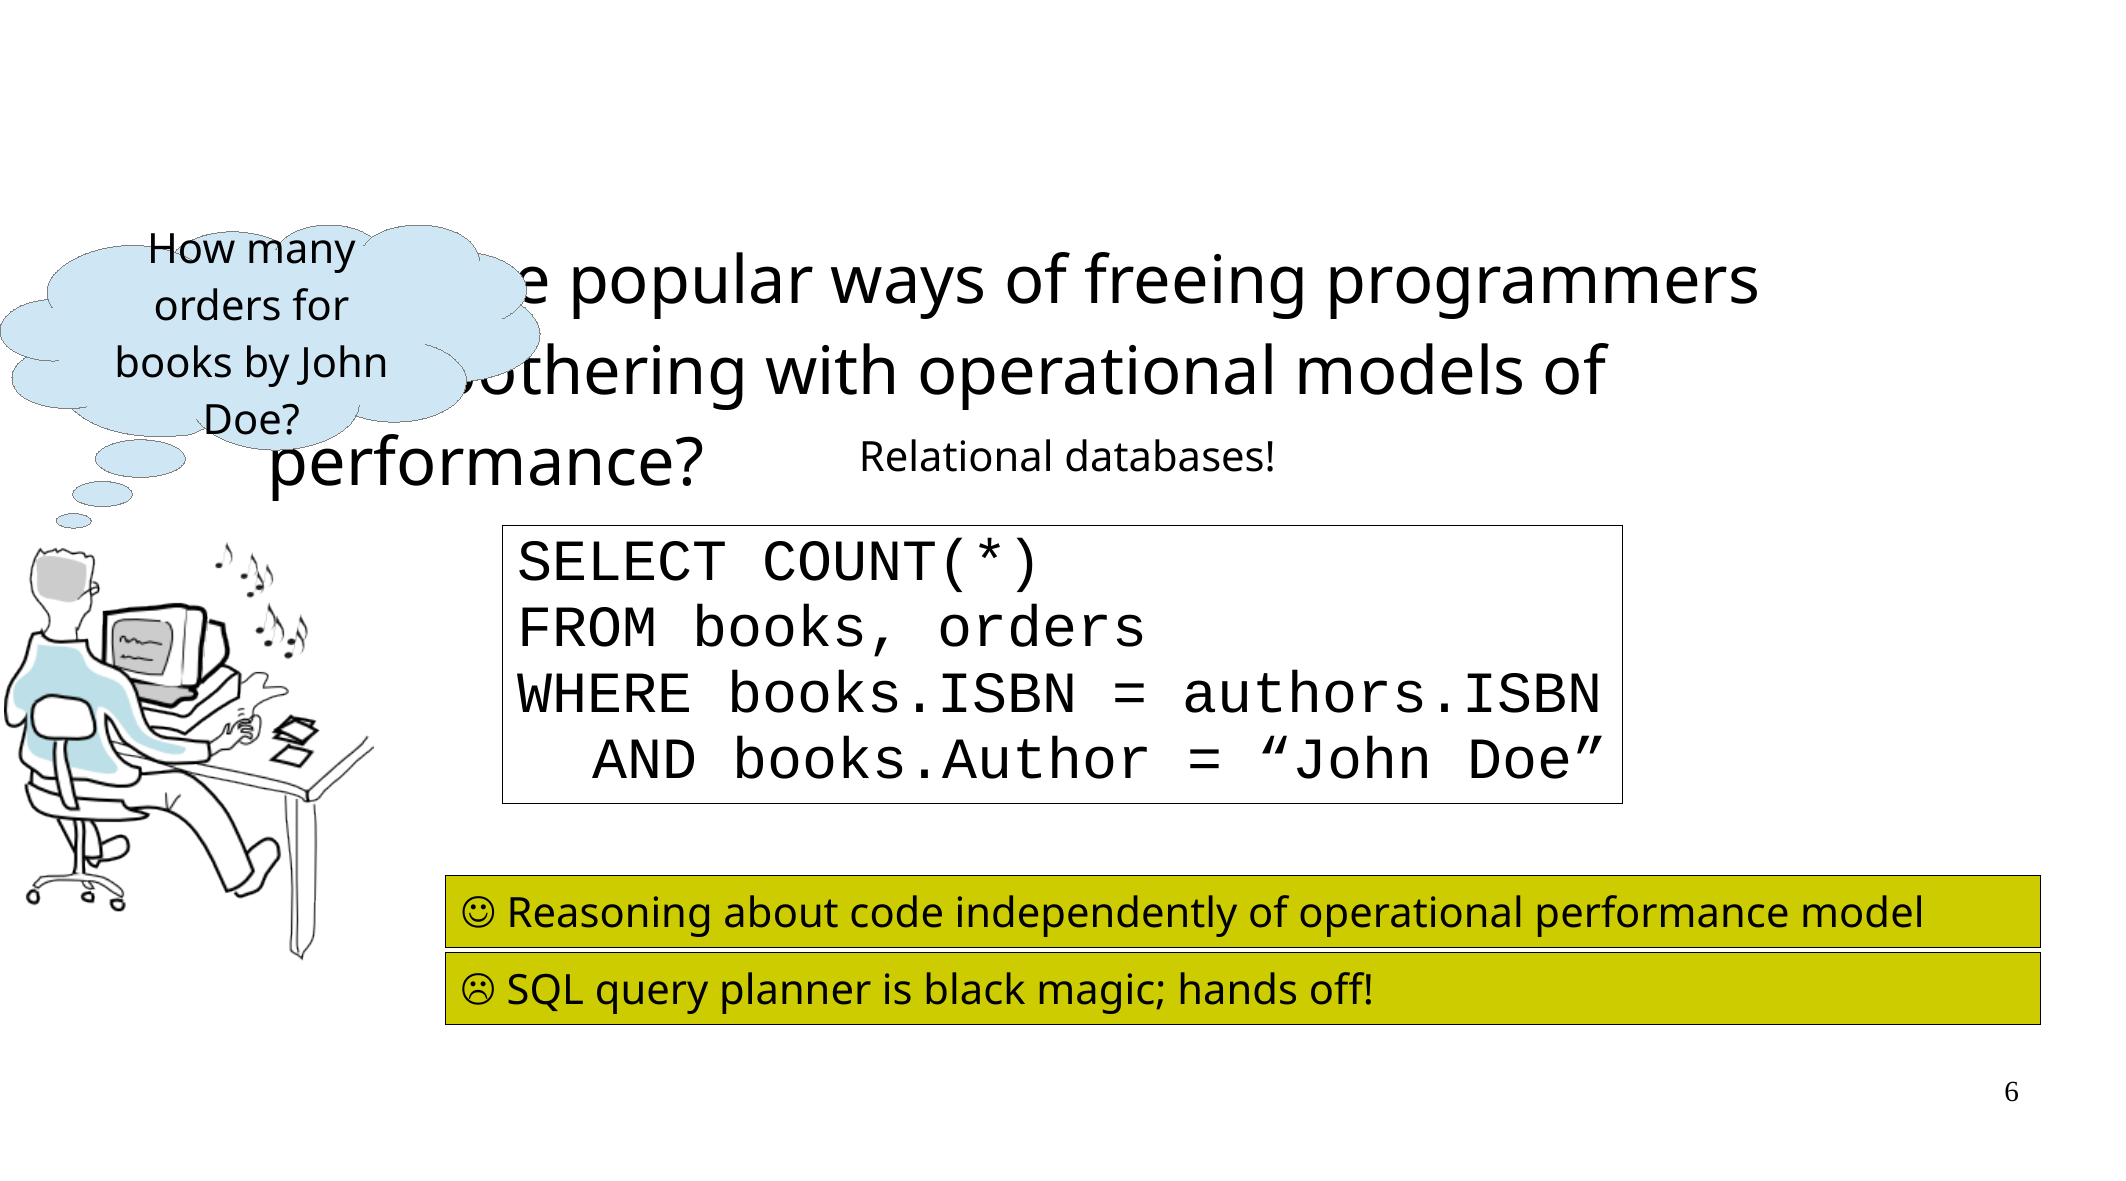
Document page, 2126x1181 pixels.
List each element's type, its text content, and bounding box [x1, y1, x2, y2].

text_box ☺ Reasoning about code independently of operational performance model [445, 875, 2041, 939]
text_box Relational databases! [844, 418, 1366, 483]
text_box How many orders for books by John Doe? [72, 481, 133, 507]
picture [4, 542, 374, 962]
text_box What are popular ways of freeing programmers from bothering with operational models of performance? [252, 225, 1873, 474]
text_box How many orders for books by John Doe? [95, 439, 186, 478]
text_box ☹ SQL query planner is black magic; hands off! [445, 952, 2041, 1016]
text_box SELECT COUNT(*) FROM books, orders WHERE books.ISBN = authors.ISBN AND books.Author = “John Doe” [502, 525, 1623, 804]
text_box How many orders for books by John Doe? [0, 225, 541, 451]
